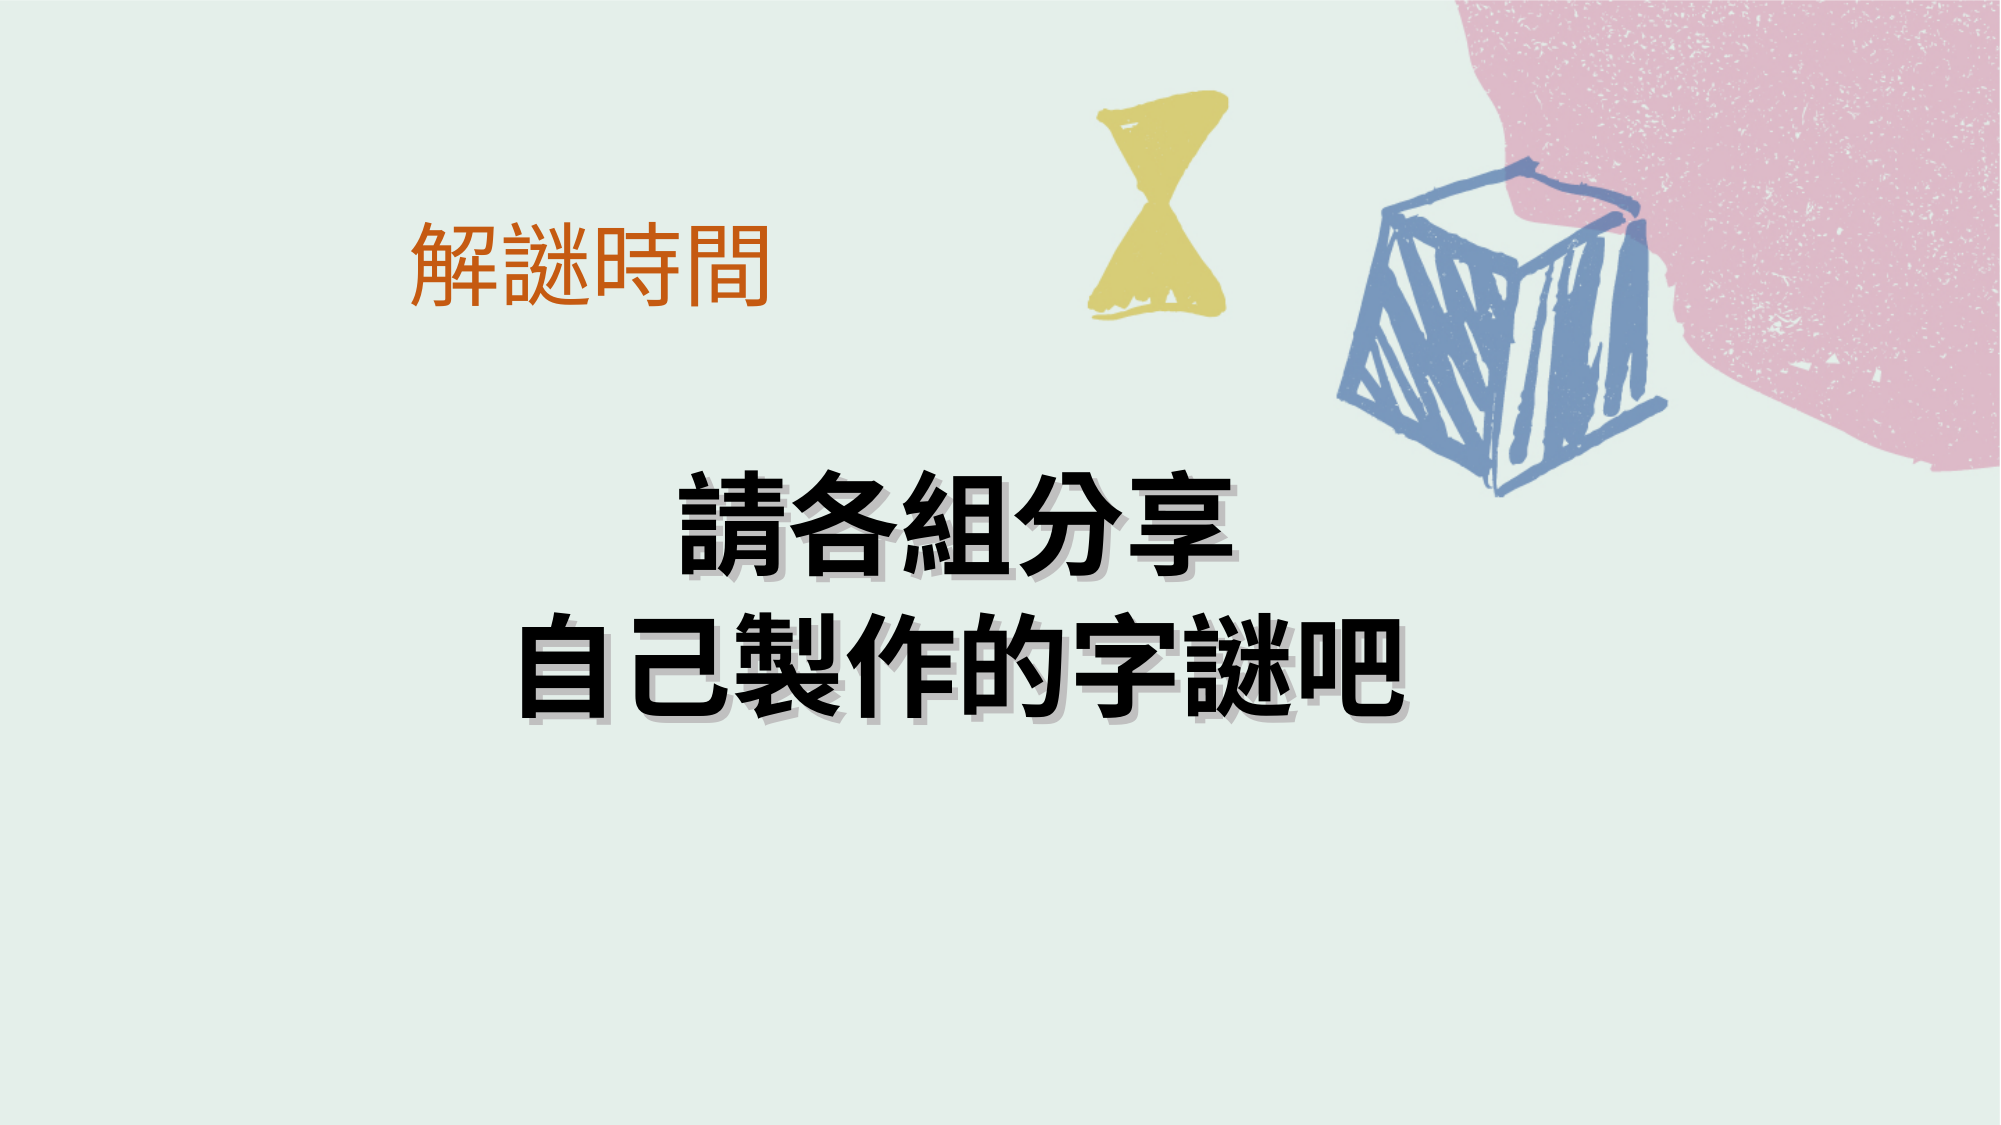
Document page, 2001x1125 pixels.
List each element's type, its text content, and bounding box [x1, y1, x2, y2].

picture [0, 0, 2000, 1125]
text_box 請各組分享 自己製作的字謎吧 [207, 461, 1706, 847]
text_box 解謎時間 [319, 182, 864, 358]
